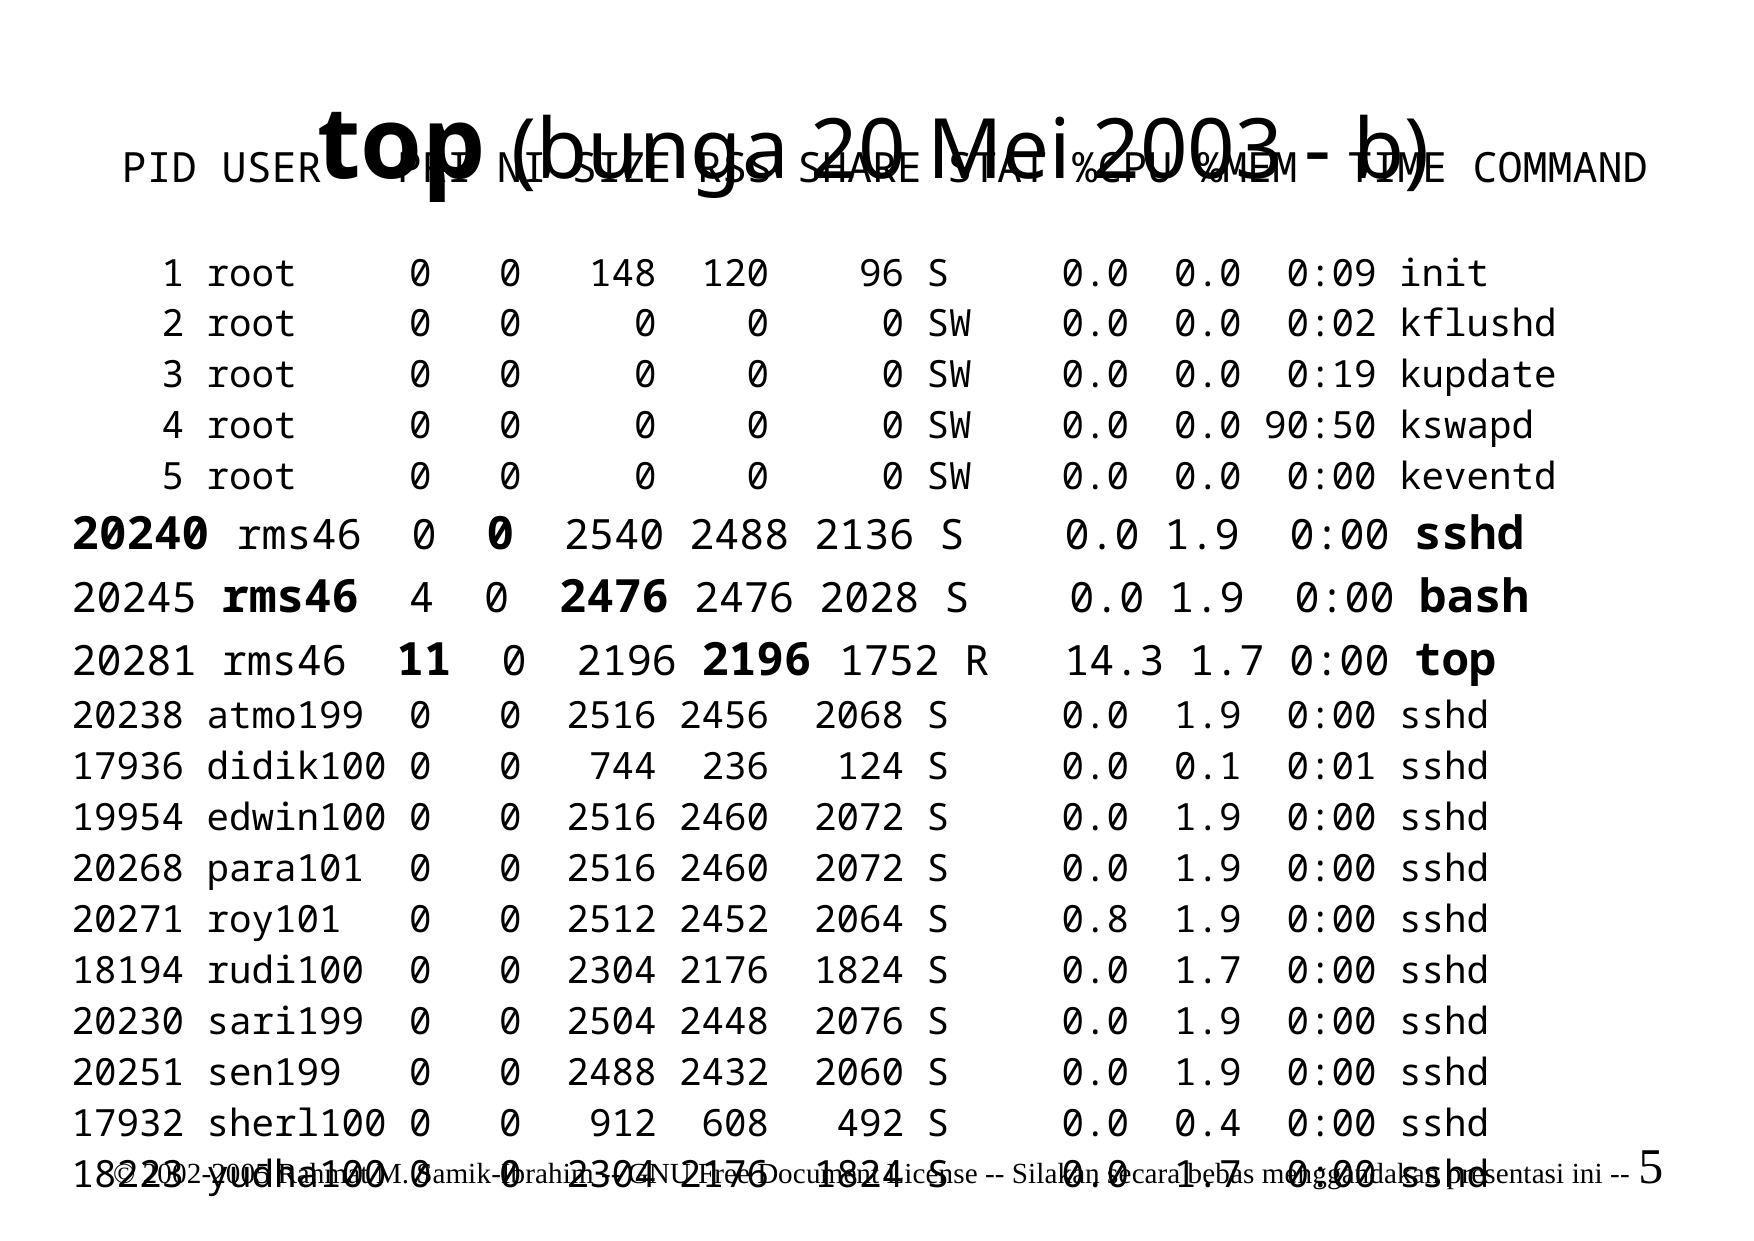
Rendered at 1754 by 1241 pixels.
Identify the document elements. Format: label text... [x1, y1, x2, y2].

subtitle PID USER PRI NI SIZE RSS SHARE STAT %CPU %MEM TIME COMMAND 1 root 0 0 148 120 96 S 0.0 0.0 0:09 init 2 root 0 0 0 0 0 SW 0.0 0.0 0:02 kflushd 3 root 0 0 0 0 0 SW 0.0 0.0 0:19 kupdate 4 root 0 0 0 0 0 SW 0.0 0.0 90:50 kswapd 5 root 0 0 0 0 0 SW 0.0 0.0 0:00 keventd 20240 rms46 0 0 2540 2488 2136 S 0.0 1.9 0:00 sshd 20245 rms46 4 0 2476 2476 2028 S 0.0 1.9 0:00 bash 20281 rms46 11 0 2196 2196 1752 R 14.3 1.7 0:00 top 20238 atmo199 0 0 2516 2456 2068 S 0.0 1.9 0:00 sshd 17936 didik100 0 0 744 236 124 S 0.0 0.1 0:01 sshd 19954 edwin100 0 0 2516 2460 2072 S 0.0 1.9 0:00 sshd 20268 para101 0 0 2516 2460 2072 S 0.0 1.9 0:00 sshd 20271 roy101 0 0 2512 2452 2064 S 0.8 1.9 0:00 sshd 18194 rudi100 0 0 2304 2176 1824 S 0.0 1.7 0:00 sshd 20230 sari199 0 0 2504 2448 2076 S 0.0 1.9 0:00 sshd 20251 sen199 0 0 2488 2432 2060 S 0.0 1.9 0:00 sshd 17932 sherl100 0 0 912 608 492 S 0.0 0.4 0:00 sshd 18223 yudha100 0 0 2304 2176 1824 S 0.0 1.7 0:00 sshd [71, 210, 1653, 1127]
title top (bunga 20 Mei 2003 - b) [164, 43, 1582, 210]
